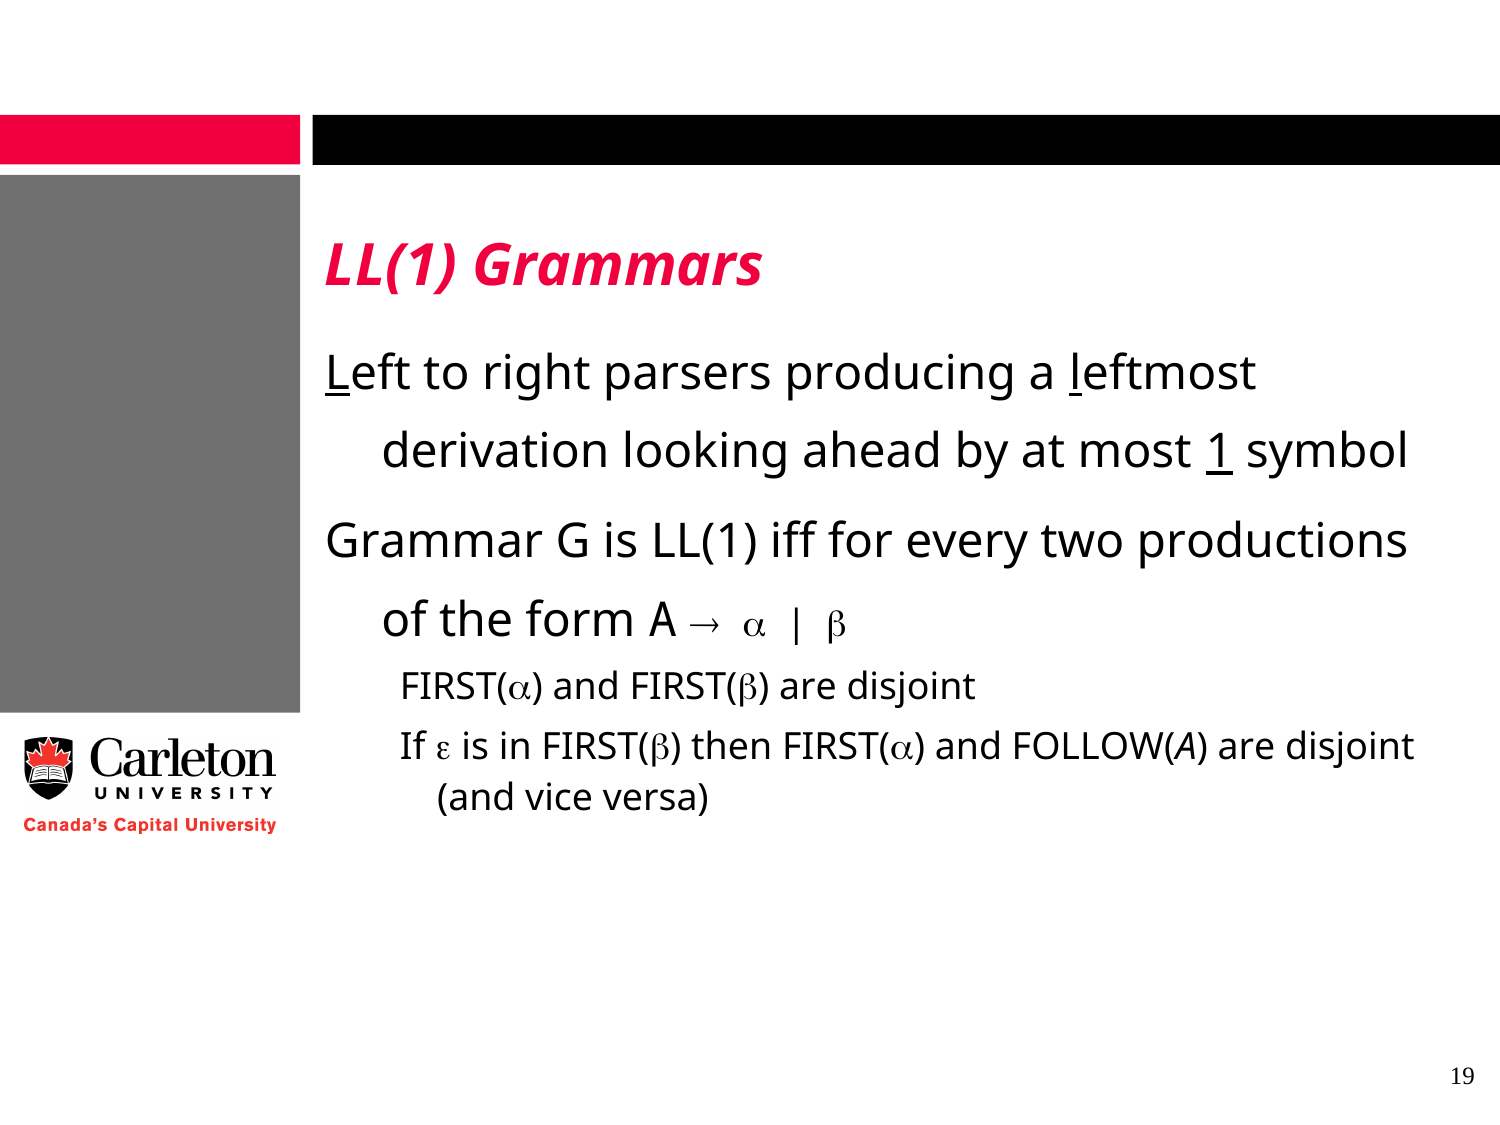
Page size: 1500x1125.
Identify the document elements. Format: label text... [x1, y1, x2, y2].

picture [24, 737, 276, 834]
list Left to right parsers producing a leftmost derivation looking ahead by at most 1 symbol Grammar G is LL(1) iff for every two productions of the form A  a | b FIRST(a) and FIRST(b) are disjoint If e is in FIRST(b) then FIRST(a) and FOLLOW(A) are disjoint (and vice versa) [324, 324, 1450, 1036]
title LL(1) Grammars [324, 194, 1450, 324]
